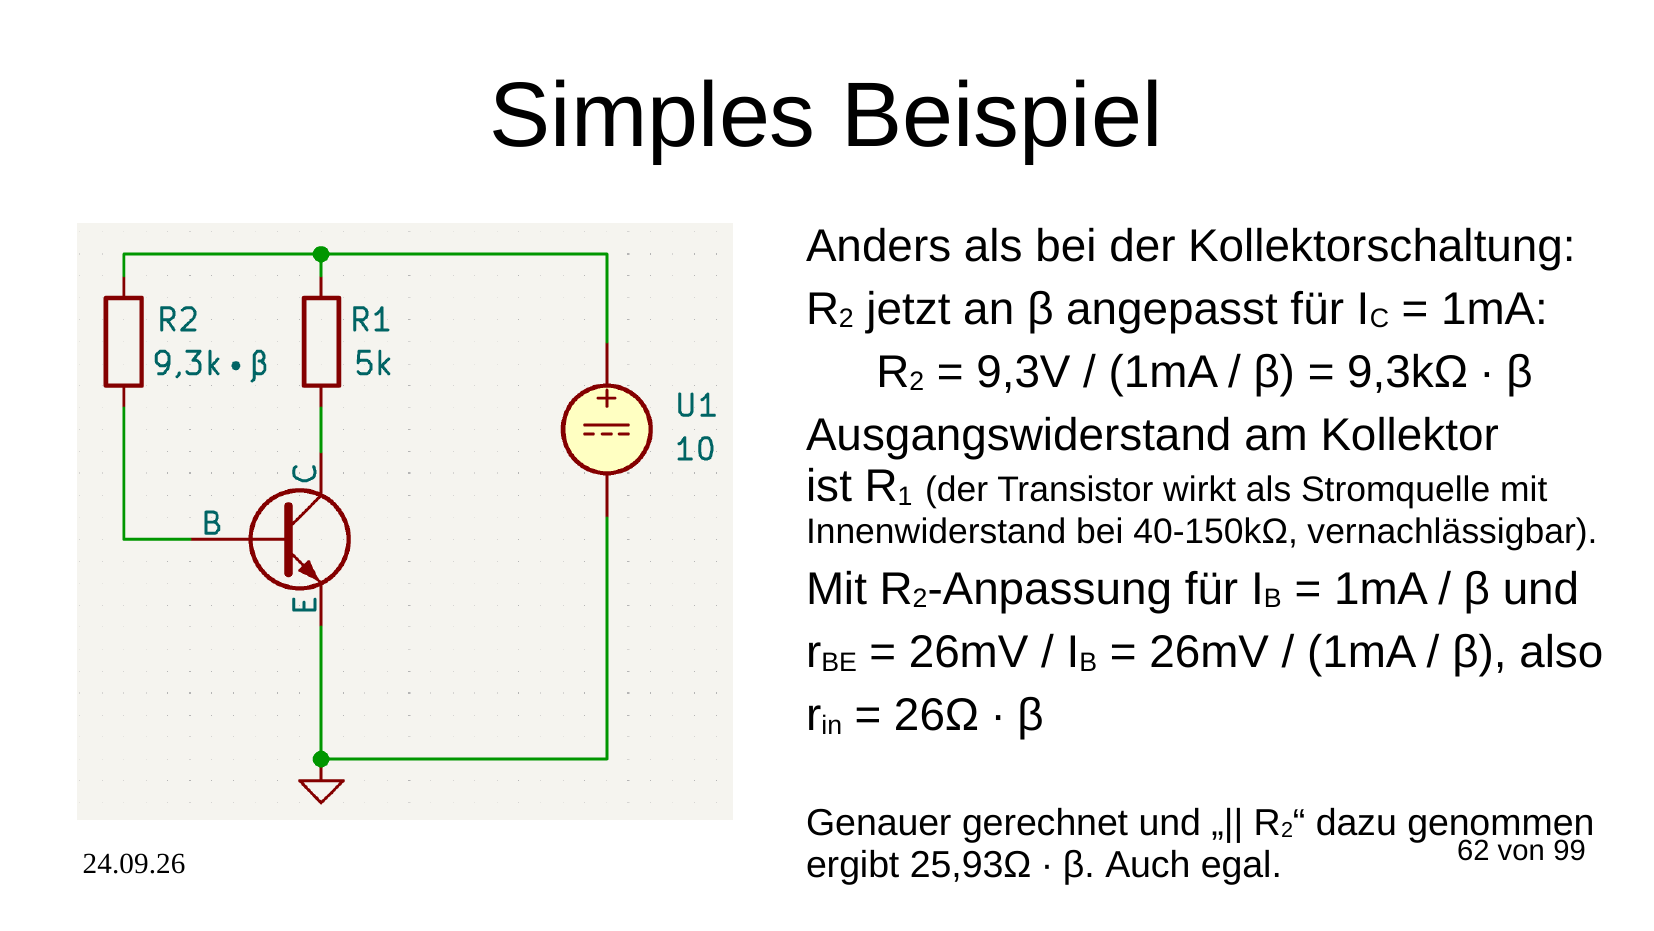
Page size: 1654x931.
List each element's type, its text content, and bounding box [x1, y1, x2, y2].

picture [77, 223, 733, 820]
text_box Anders als bei der Kollektorschaltung: R2 jetzt an β angepasst für IC = 1mA: R2 = 9,3V / (1mA / β) = 9,3kΩ ∙ β Ausgangswiderstand am Kollektor ist R1 (der Transistor wirkt als Stromquelle mit Innenwiderstand bei 40-150kΩ, vernachlässigbar). Mit R2-Anpassung für IB = 1mA / β und rBE = 26mV / IB = 26mV / (1mA / β), also rin = 26Ω ∙ β Genauer gerechnet und „|| R2“ dazu genommen ergibt 25,93Ω ∙ β. Auch egal. [779, 212, 1630, 893]
title Simples Beispiel [82, 37, 1571, 193]
